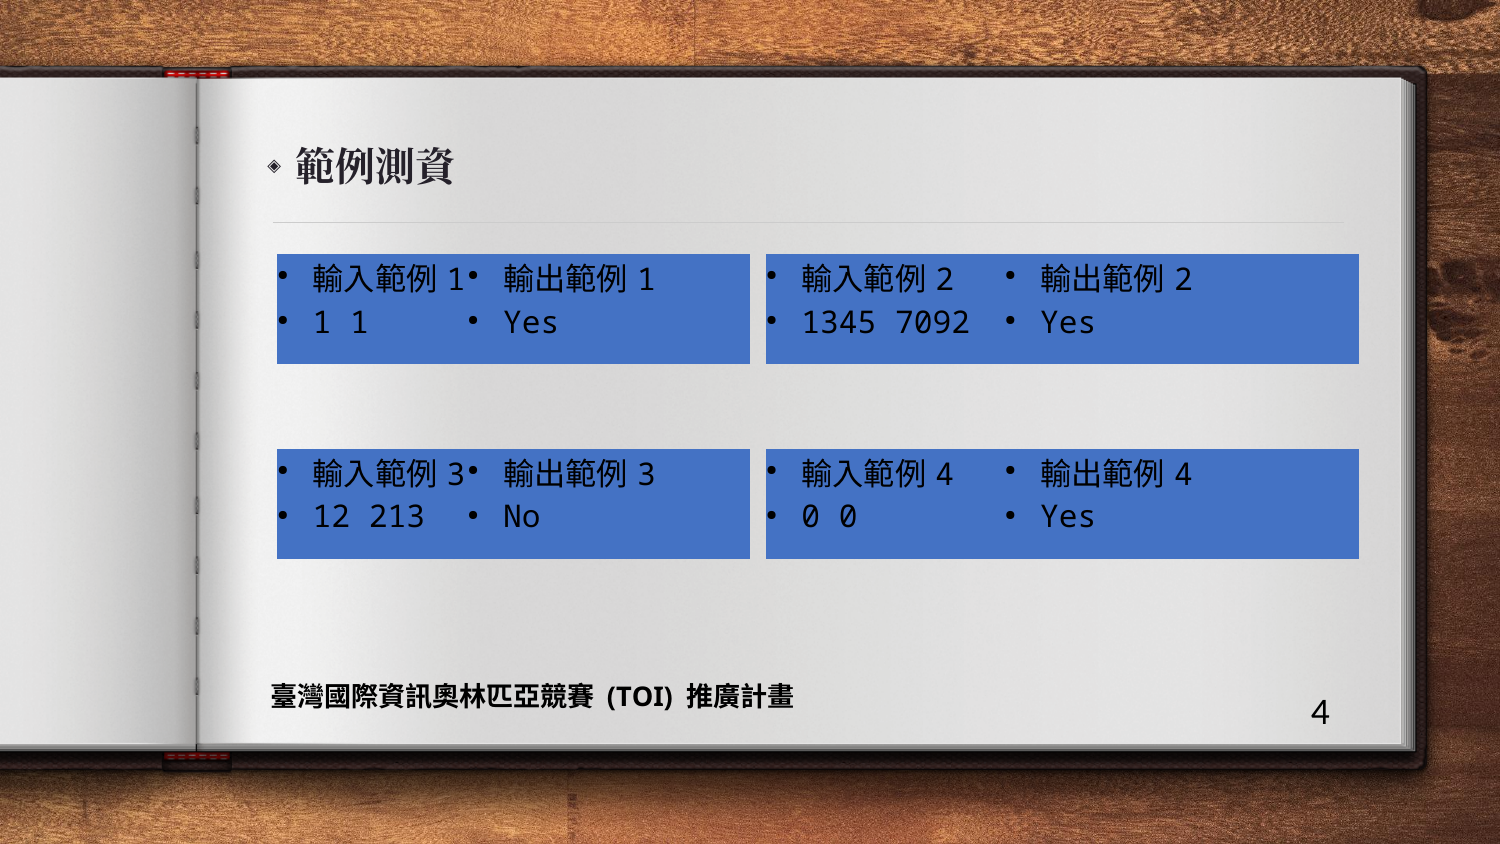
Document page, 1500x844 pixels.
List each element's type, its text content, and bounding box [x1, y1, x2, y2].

table_header 輸入範例3 12 213 [277, 449, 468, 559]
table_header 輸入範例4 0 0 [766, 449, 1005, 559]
table_header 輸出範例4 Yes [1005, 449, 1359, 559]
table_header 輸入範例2 1345 7092 [766, 254, 1005, 364]
table_header 輸入範例1 1 1 [277, 254, 468, 364]
table_header 輸出範例2 Yes [1005, 254, 1359, 364]
table_header 輸出範例1 Yes [468, 254, 750, 364]
table_header 輸出範例3 No [468, 449, 750, 559]
text_box [1295, 672, 1386, 737]
list 範例測資 [252, 126, 1194, 205]
